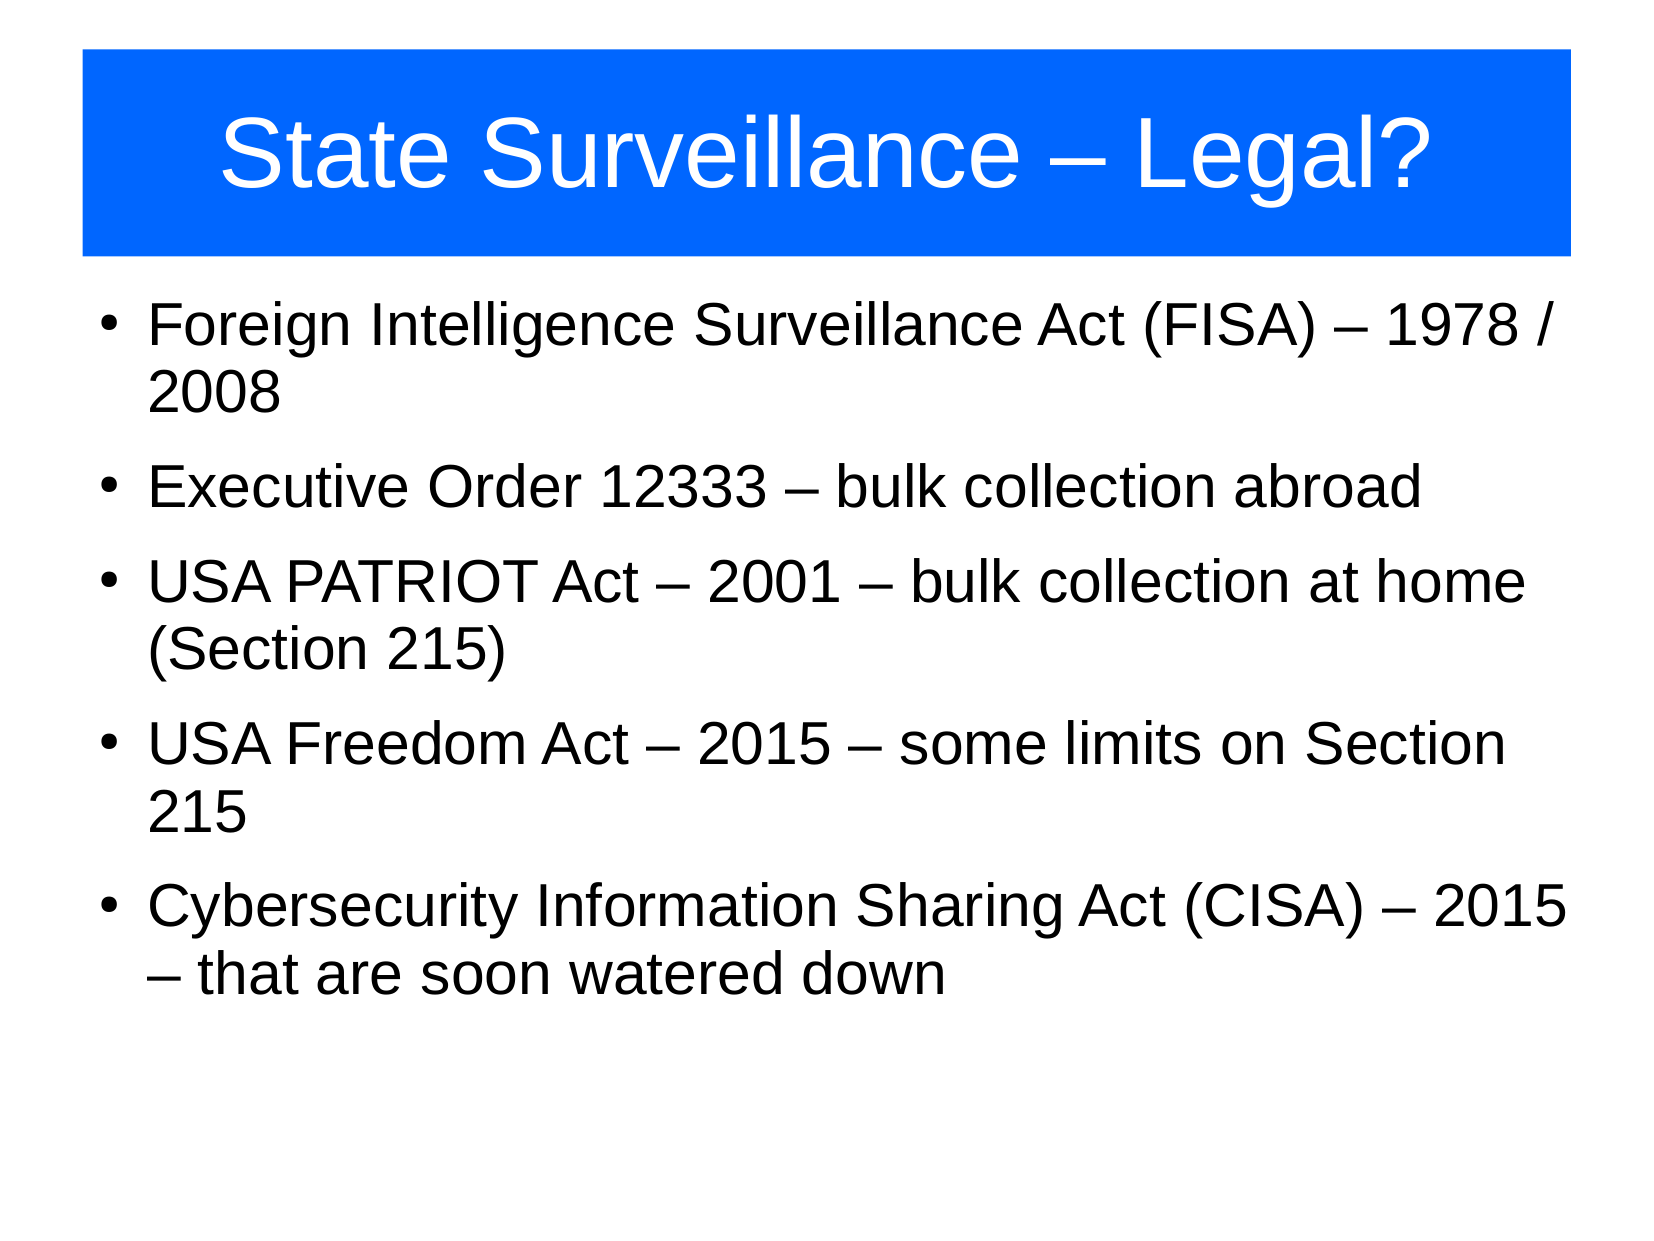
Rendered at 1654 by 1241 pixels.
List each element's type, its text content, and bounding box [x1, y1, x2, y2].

title State Surveillance – Legal? [82, 49, 1571, 257]
list Foreign Intelligence Surveillance Act (FISA) – 1978 / 2008 Executive Order 12333 – bulk collection abroad USA PATRIOT Act – 2001 – bulk collection at home (Section 215) USA Freedom Act – 2015 – some limits on Section 215 Cybersecurity Information Sharing Act (CISA) – 2015 – that are soon watered down [82, 290, 1571, 1010]
